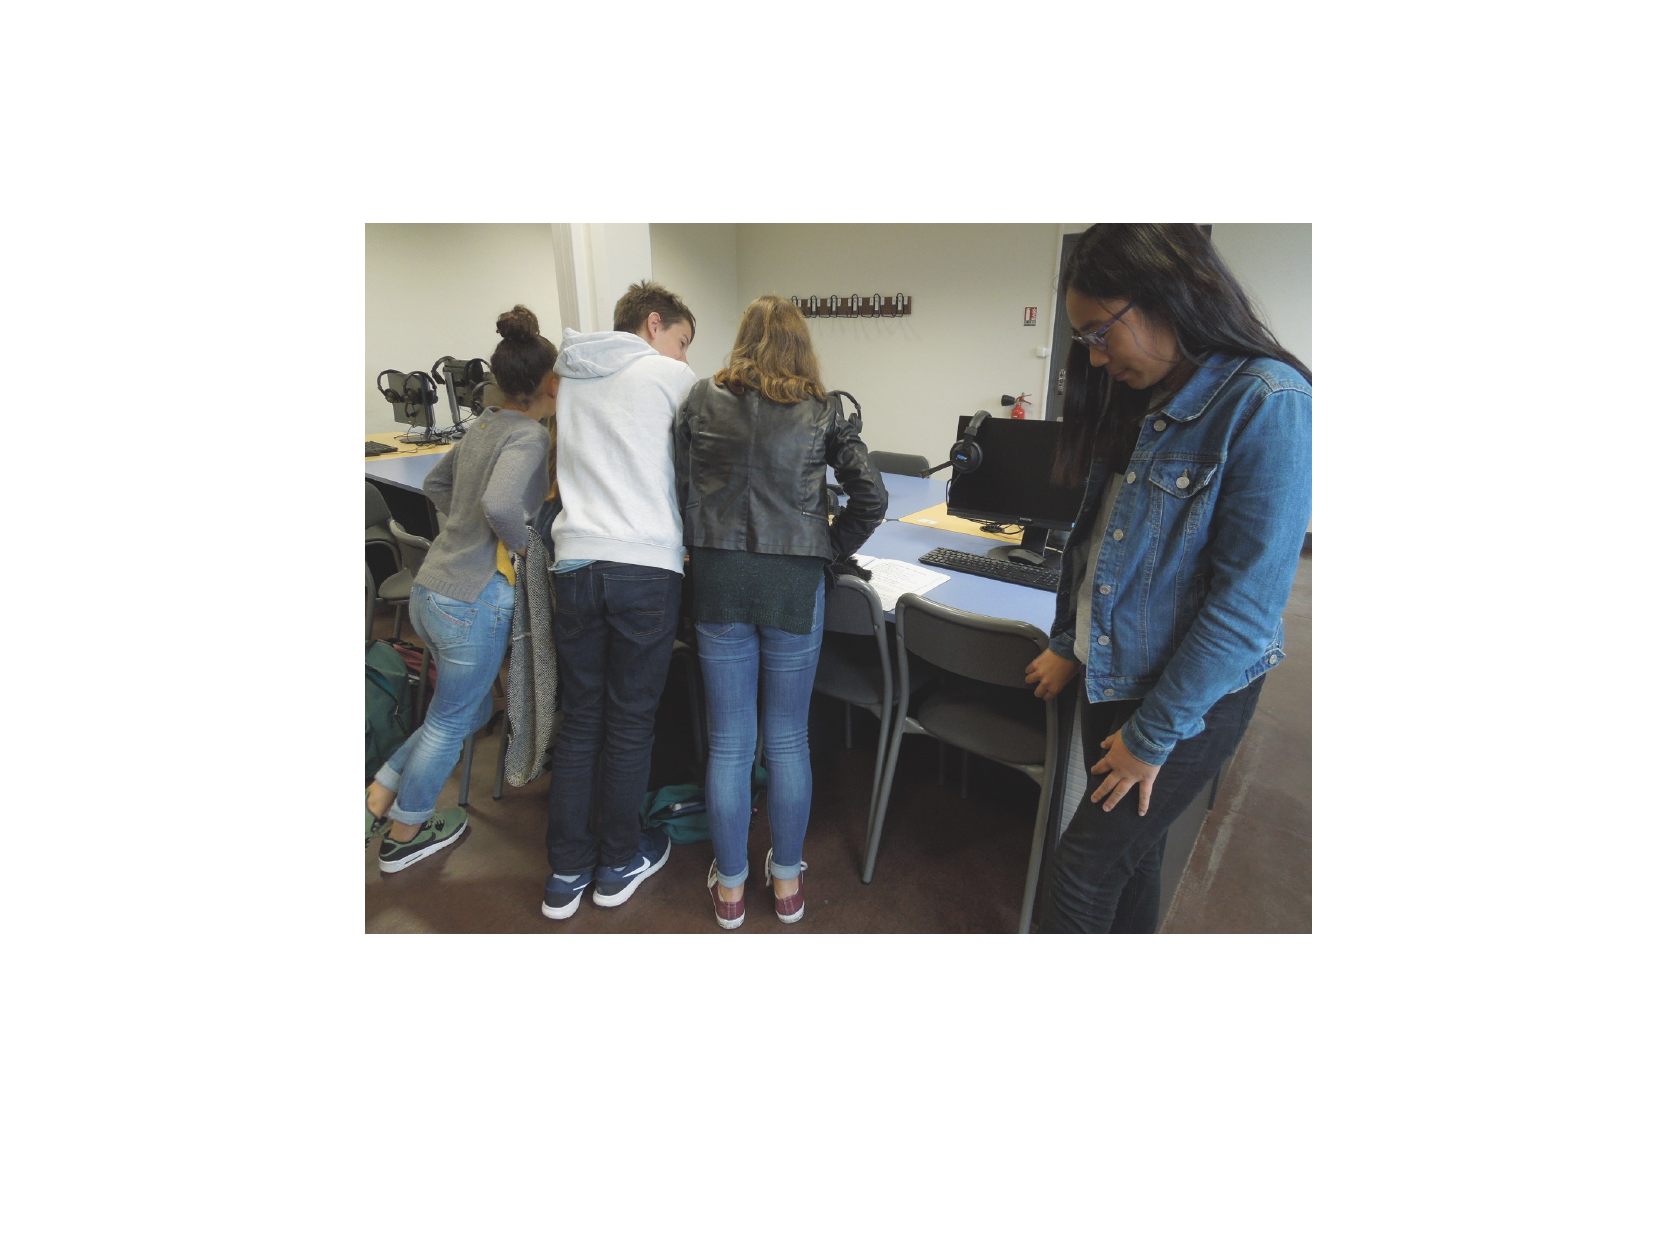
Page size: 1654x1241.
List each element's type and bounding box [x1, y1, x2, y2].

picture [365, 223, 1312, 934]
